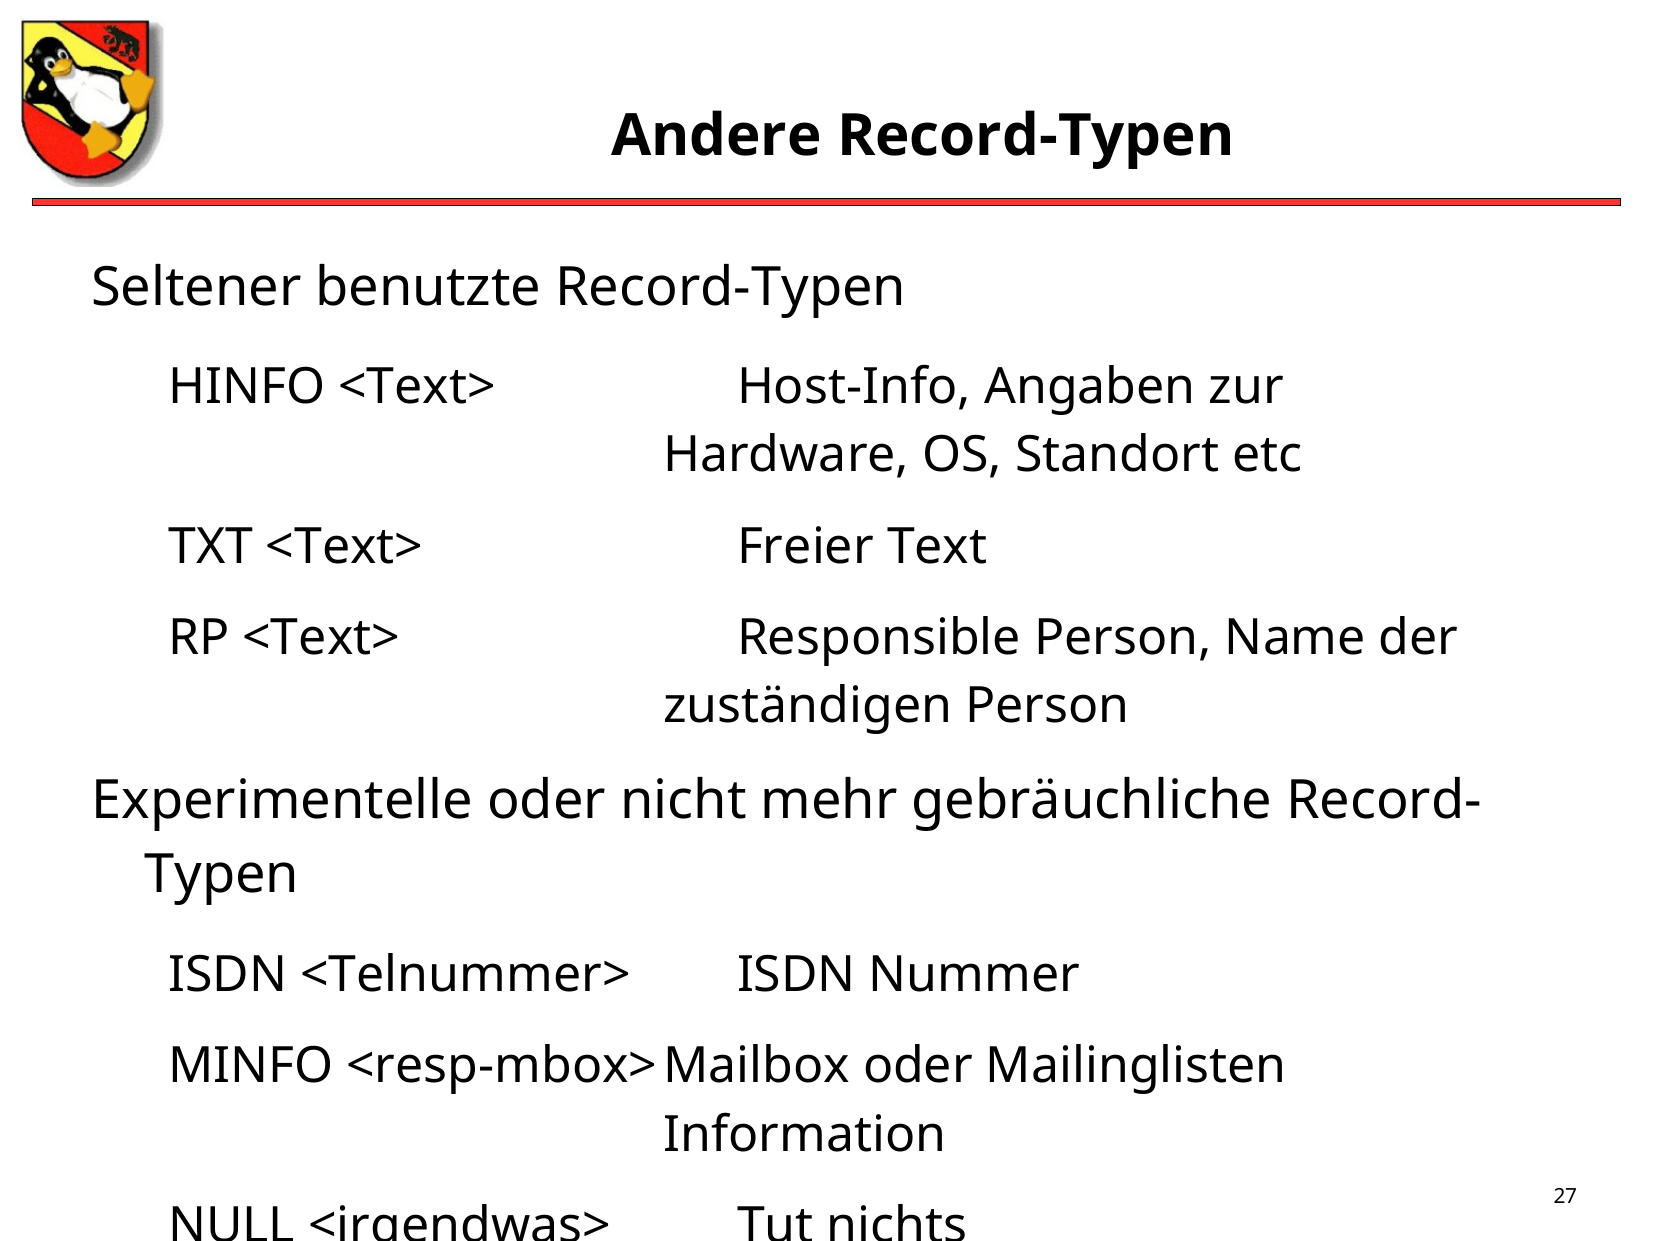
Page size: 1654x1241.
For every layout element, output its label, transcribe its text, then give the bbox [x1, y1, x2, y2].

picture [19, 18, 168, 187]
list Seltener benutzte Record-Typen HINFO <Text> Host-Info, Angaben zur Hardware, OS, Standort etc TXT <Text> Freier Text RP <Text> Responsible Person, Name der zuständigen Person Experimentelle oder nicht mehr gebräuchliche Record-Typen ISDN <Telnummer> ISDN Nummer MINFO <resp-mbox> Mailbox oder Mailinglisten Information NULL <irgendwas> Tut nichts [73, 247, 1610, 1152]
title Andere Record-Typen [250, 88, 1595, 178]
